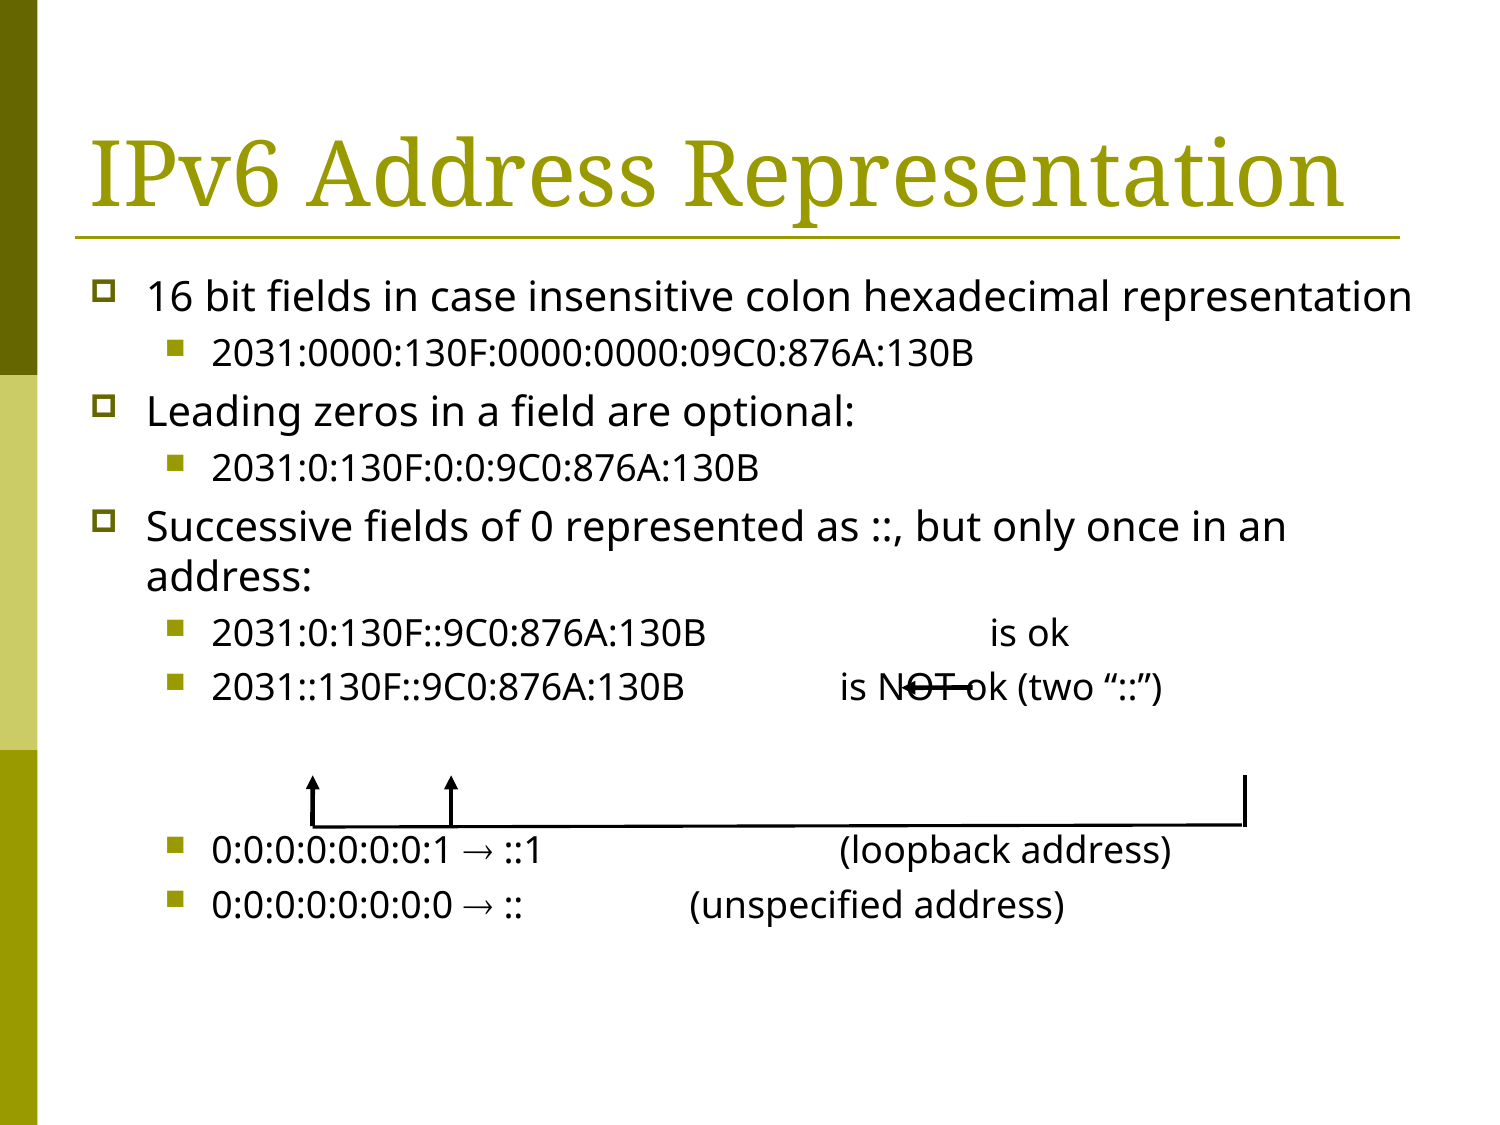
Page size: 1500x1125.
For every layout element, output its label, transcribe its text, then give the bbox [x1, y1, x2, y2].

title IPv6 Address Representation [75, 45, 1426, 233]
list 16 bit fields in case insensitive colon hexadecimal representation 2031:0000:130F:0000:0000:09C0:876A:130B Leading zeros in a field are optional: 2031:0:130F:0:0:9C0:876A:130B Successive fields of 0 represented as ::, but only once in an address: 2031:0:130F::9C0:876A:130B is ok 2031::130F::9C0:876A:130B is NOT ok (two “::”) 0:0:0:0:0:0:0:1  ::1 (loopback address) 0:0:0:0:0:0:0:0  :: (unspecified address) [74, 262, 1463, 1006]
